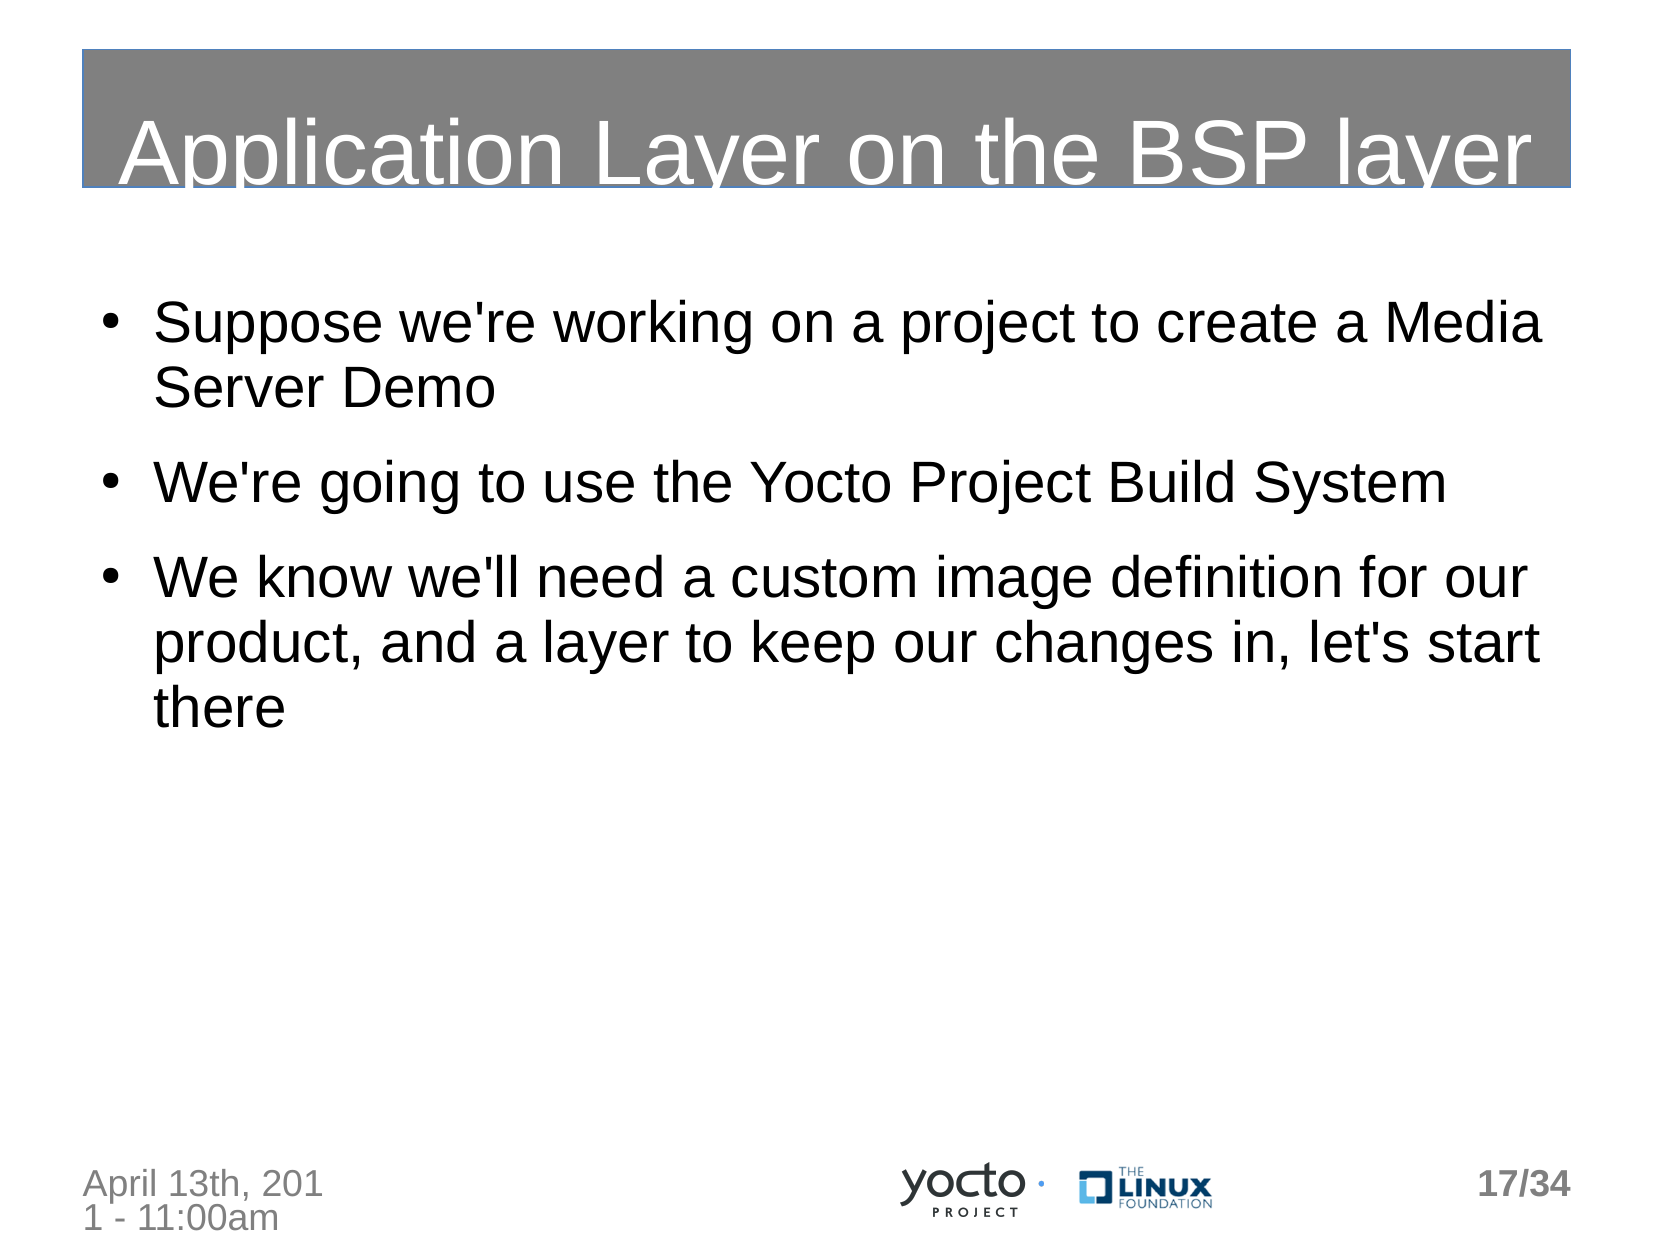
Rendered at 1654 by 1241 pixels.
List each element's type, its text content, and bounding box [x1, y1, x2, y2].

picture [1075, 1162, 1215, 1211]
title Application Layer on the BSP layer [82, 56, 1571, 250]
picture [900, 1162, 1044, 1217]
list Suppose we're working on a project to create a Media Server Demo We're going to use the Yocto Project Build System We know we'll need a custom image definition for our product, and a layer to keep our changes in, let's start there [82, 290, 1571, 1109]
